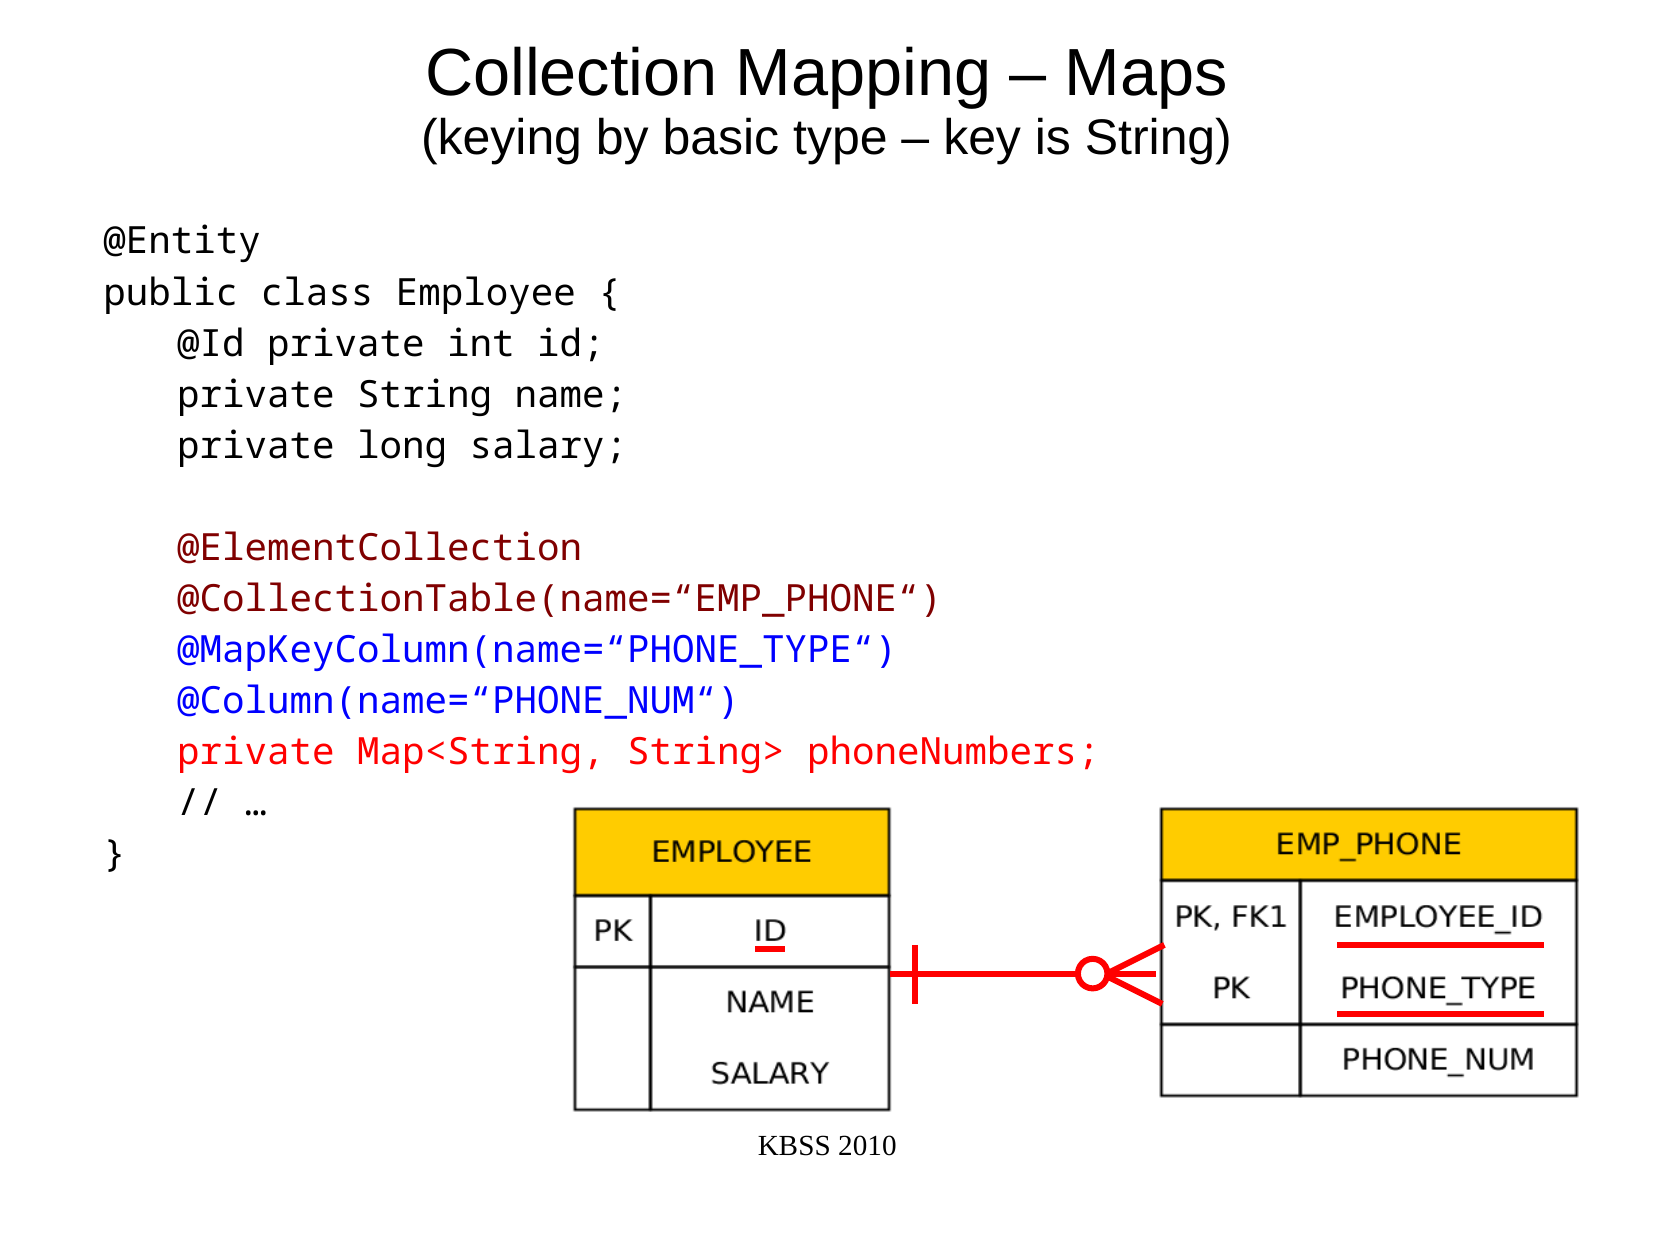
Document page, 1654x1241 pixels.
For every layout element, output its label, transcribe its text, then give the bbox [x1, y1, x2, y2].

picture [561, 797, 1595, 1123]
text_box @Entity public class Employee { @Id private int id; private String name; private long salary; @ElementCollection @CollectionTable(name=“EMP_PHONE“) @MapKeyColumn(name=“PHONE_TYPE“) @Column(name=“PHONE_NUM“) private Map<String, String> phoneNumbers; // … } [88, 206, 926, 875]
title Collection Mapping – Maps (keying by basic type – key is String) [82, 3, 1571, 196]
text_box [1077, 958, 1108, 989]
